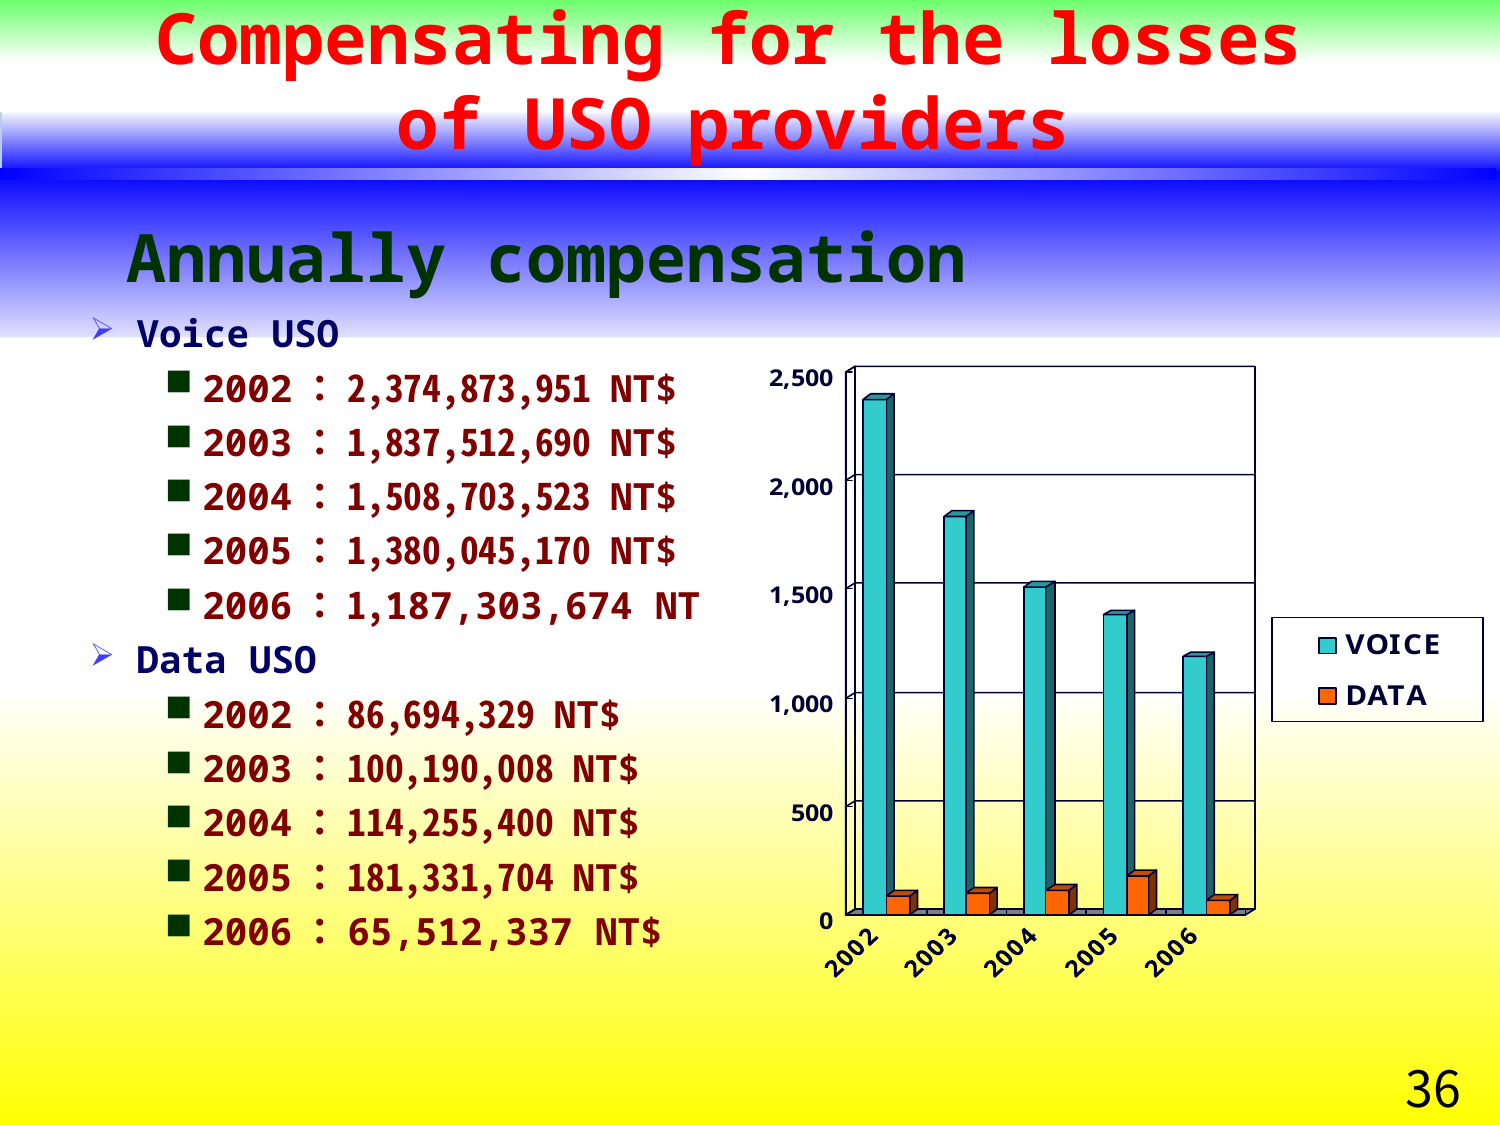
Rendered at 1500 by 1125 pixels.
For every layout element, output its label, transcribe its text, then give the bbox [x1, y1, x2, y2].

chart [738, 314, 1500, 1029]
title Compensating for the losses of USO providers [0, 50, 1500, 188]
text_box Voice USO 2002：2,374,873,951 NT$ 2003：1,837,512,690 NT$ 2004：1,508,703,523 NT$ 2005：1,380,045,170 NT$ 2006：1,187,303,674 NT Data USO 2002：86,694,329 NT$ 2003：100,190,008 NT$ 2004：114,255,400 NT$ 2005：181,331,704 NT$ 2006：65,512,337 NT$ [0, 302, 751, 990]
list Annually compensation [112, 208, 1411, 984]
